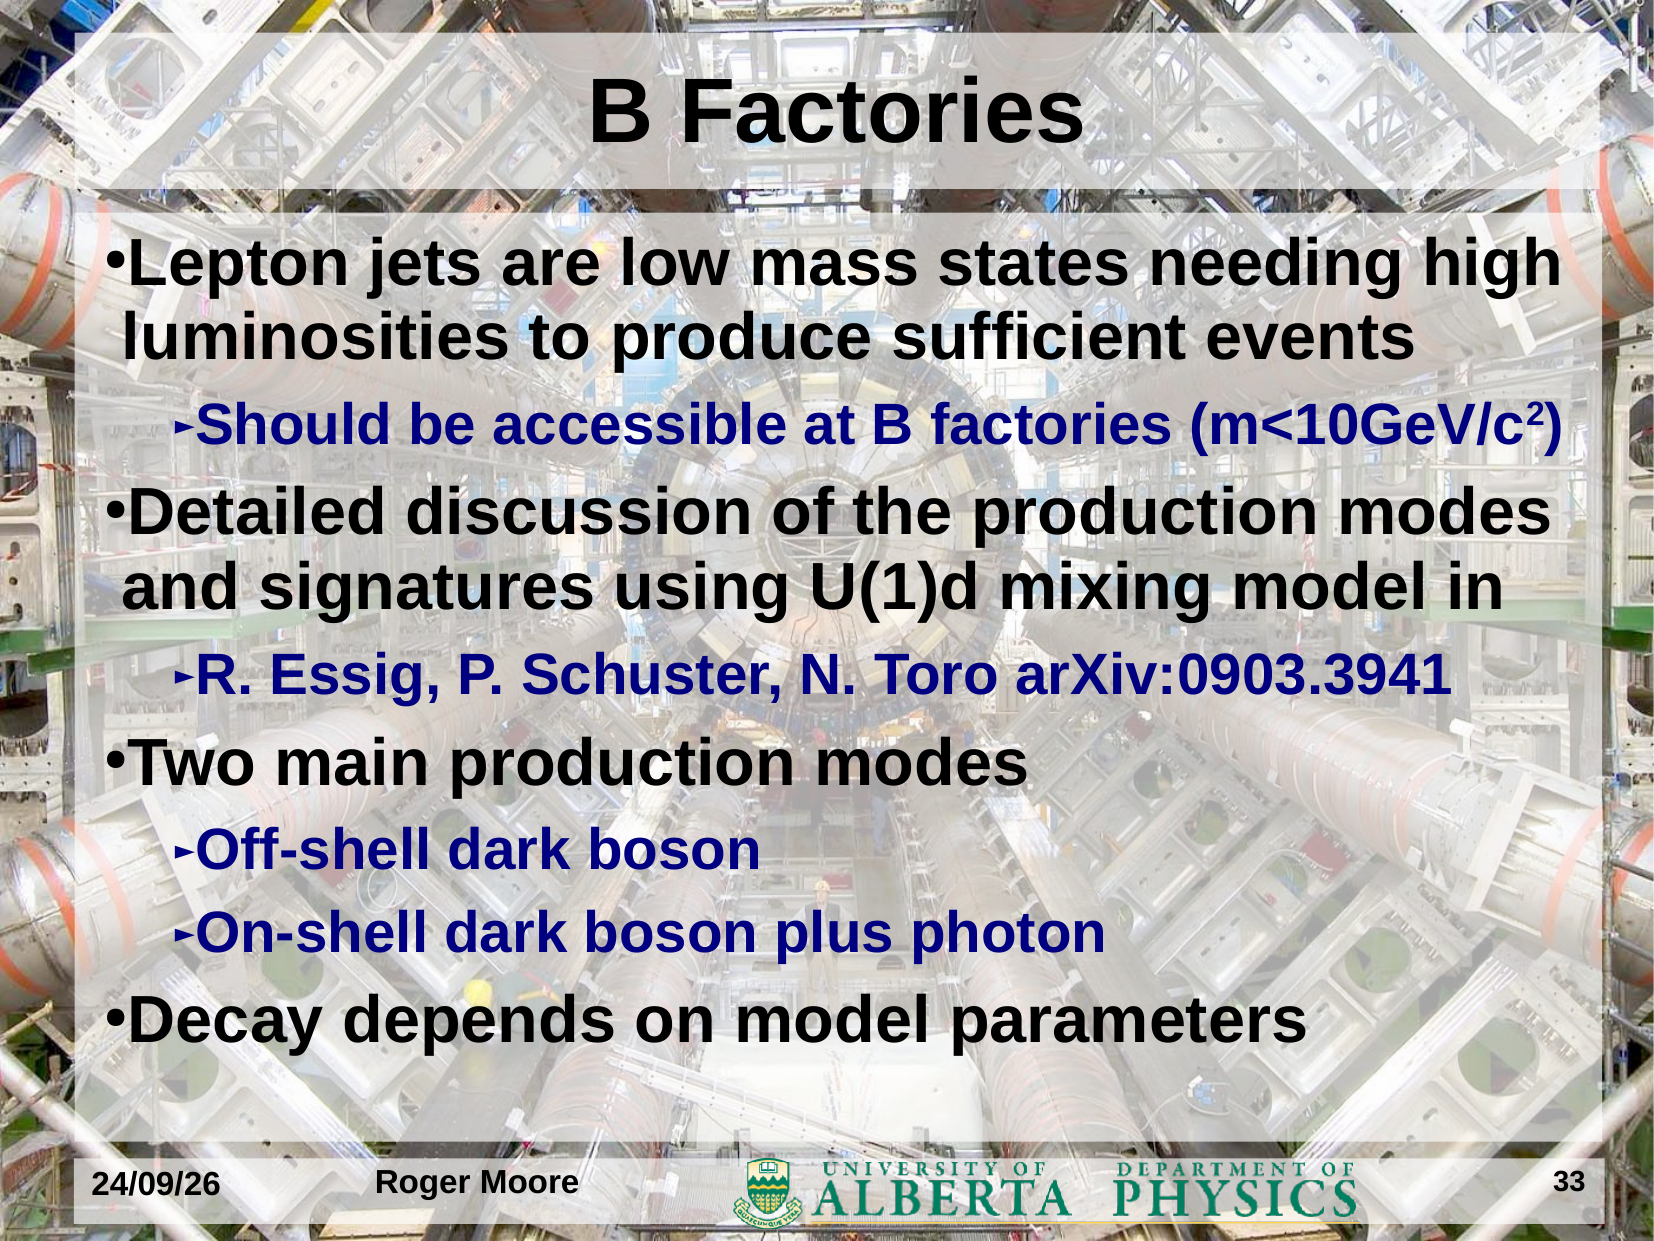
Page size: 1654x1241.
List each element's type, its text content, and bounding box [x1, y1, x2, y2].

title B Factories [74, 32, 1600, 189]
picture [0, 0, 1654, 1241]
list Lepton jets are low mass states needing high luminosities to produce sufficient events Should be accessible at B factories (m<10GeV/c2) Detailed discussion of the production modes and signatures using U(1)d mixing model in R. Essig, P. Schuster, N. Toro arXiv:0903.3941 Two main production modes Off-shell dark boson On-shell dark boson plus photon Decay depends on model parameters [74, 212, 1603, 1142]
